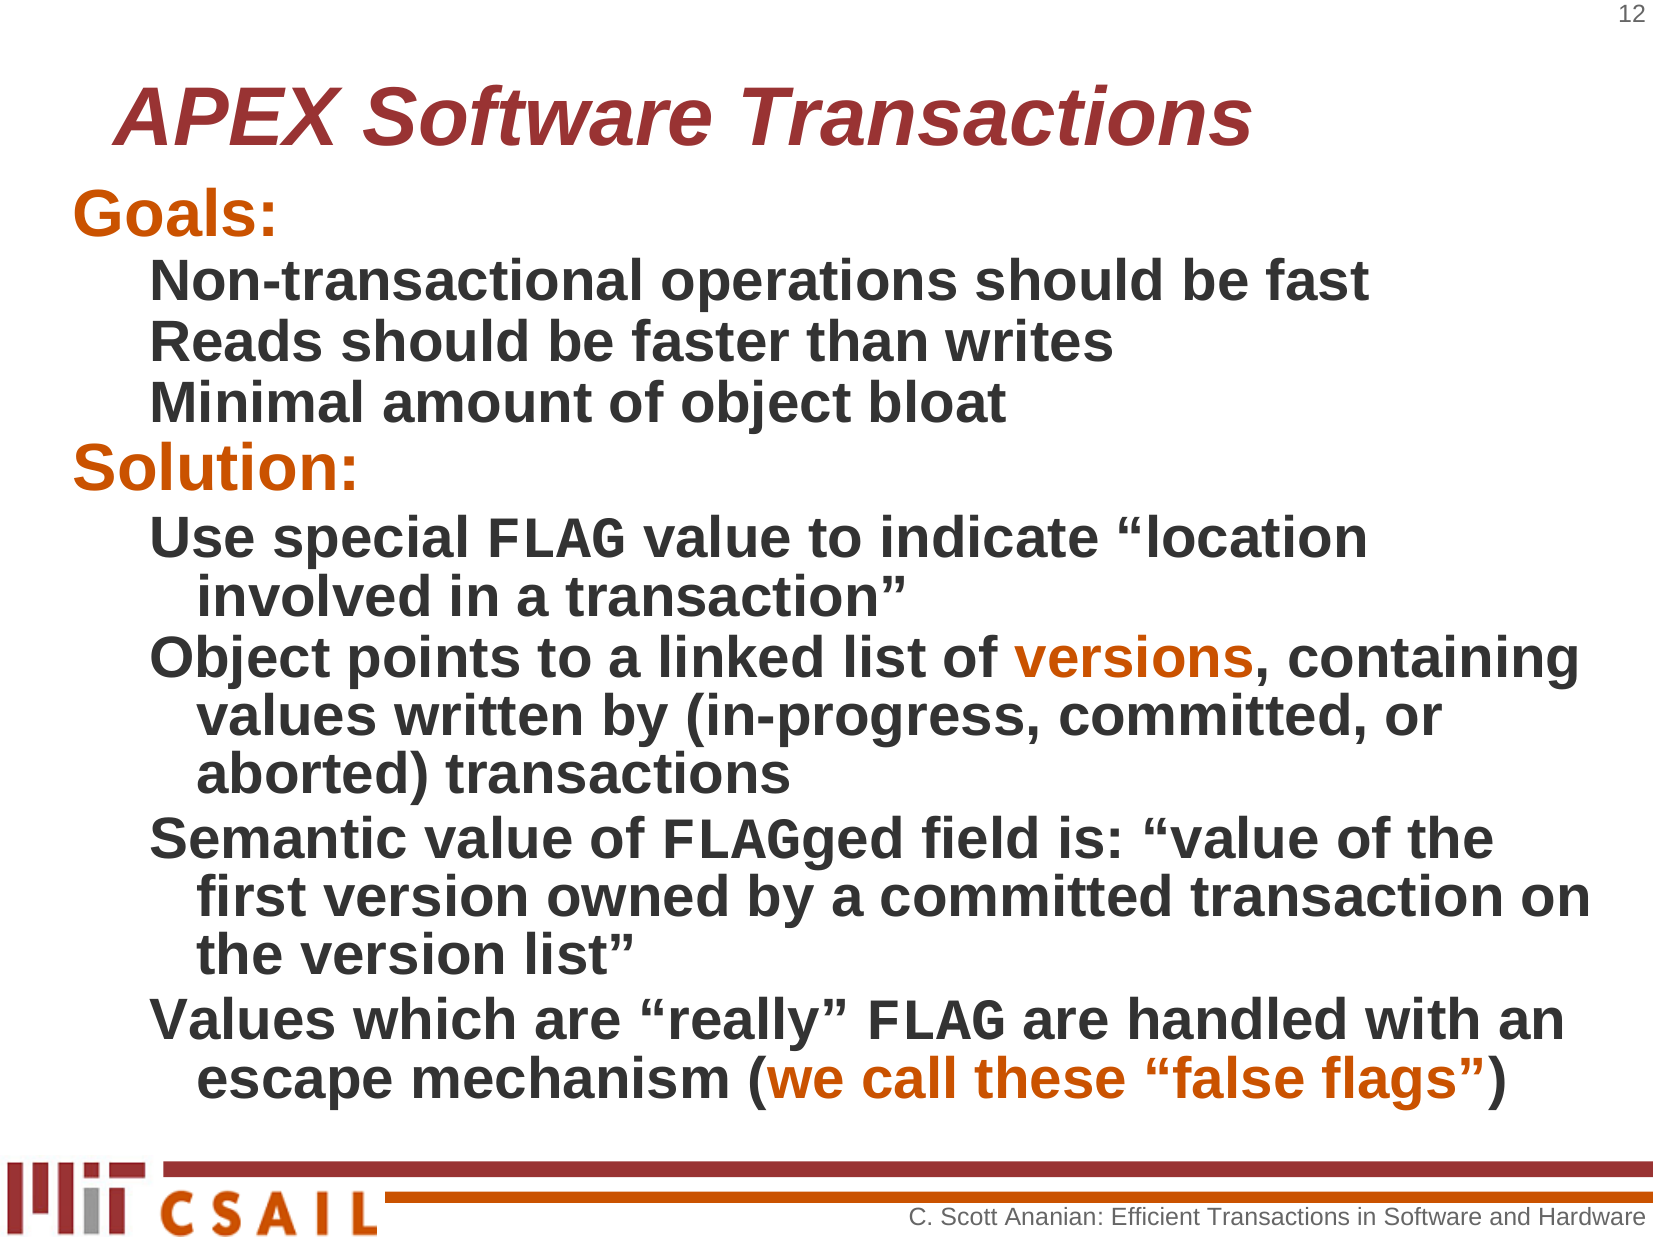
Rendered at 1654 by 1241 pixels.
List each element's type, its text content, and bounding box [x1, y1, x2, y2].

picture [0, 1155, 377, 1237]
list Goals: Non-transactional operations should be fast Reads should be faster than writes Minimal amount of object bloat Solution: Use special FLAG value to indicate “location involved in a transaction” Object points to a linked list of versions, containing values written by (in-progress, committed, or aborted) transactions Semantic value of FLAGged field is: “value of the first version owned by a committed transaction on the version list” Values which are “really” FLAG are handled with an escape mechanism (we call these “false flags”) [54, 183, 1615, 1182]
title APEX Software Transactions [113, 48, 1632, 186]
